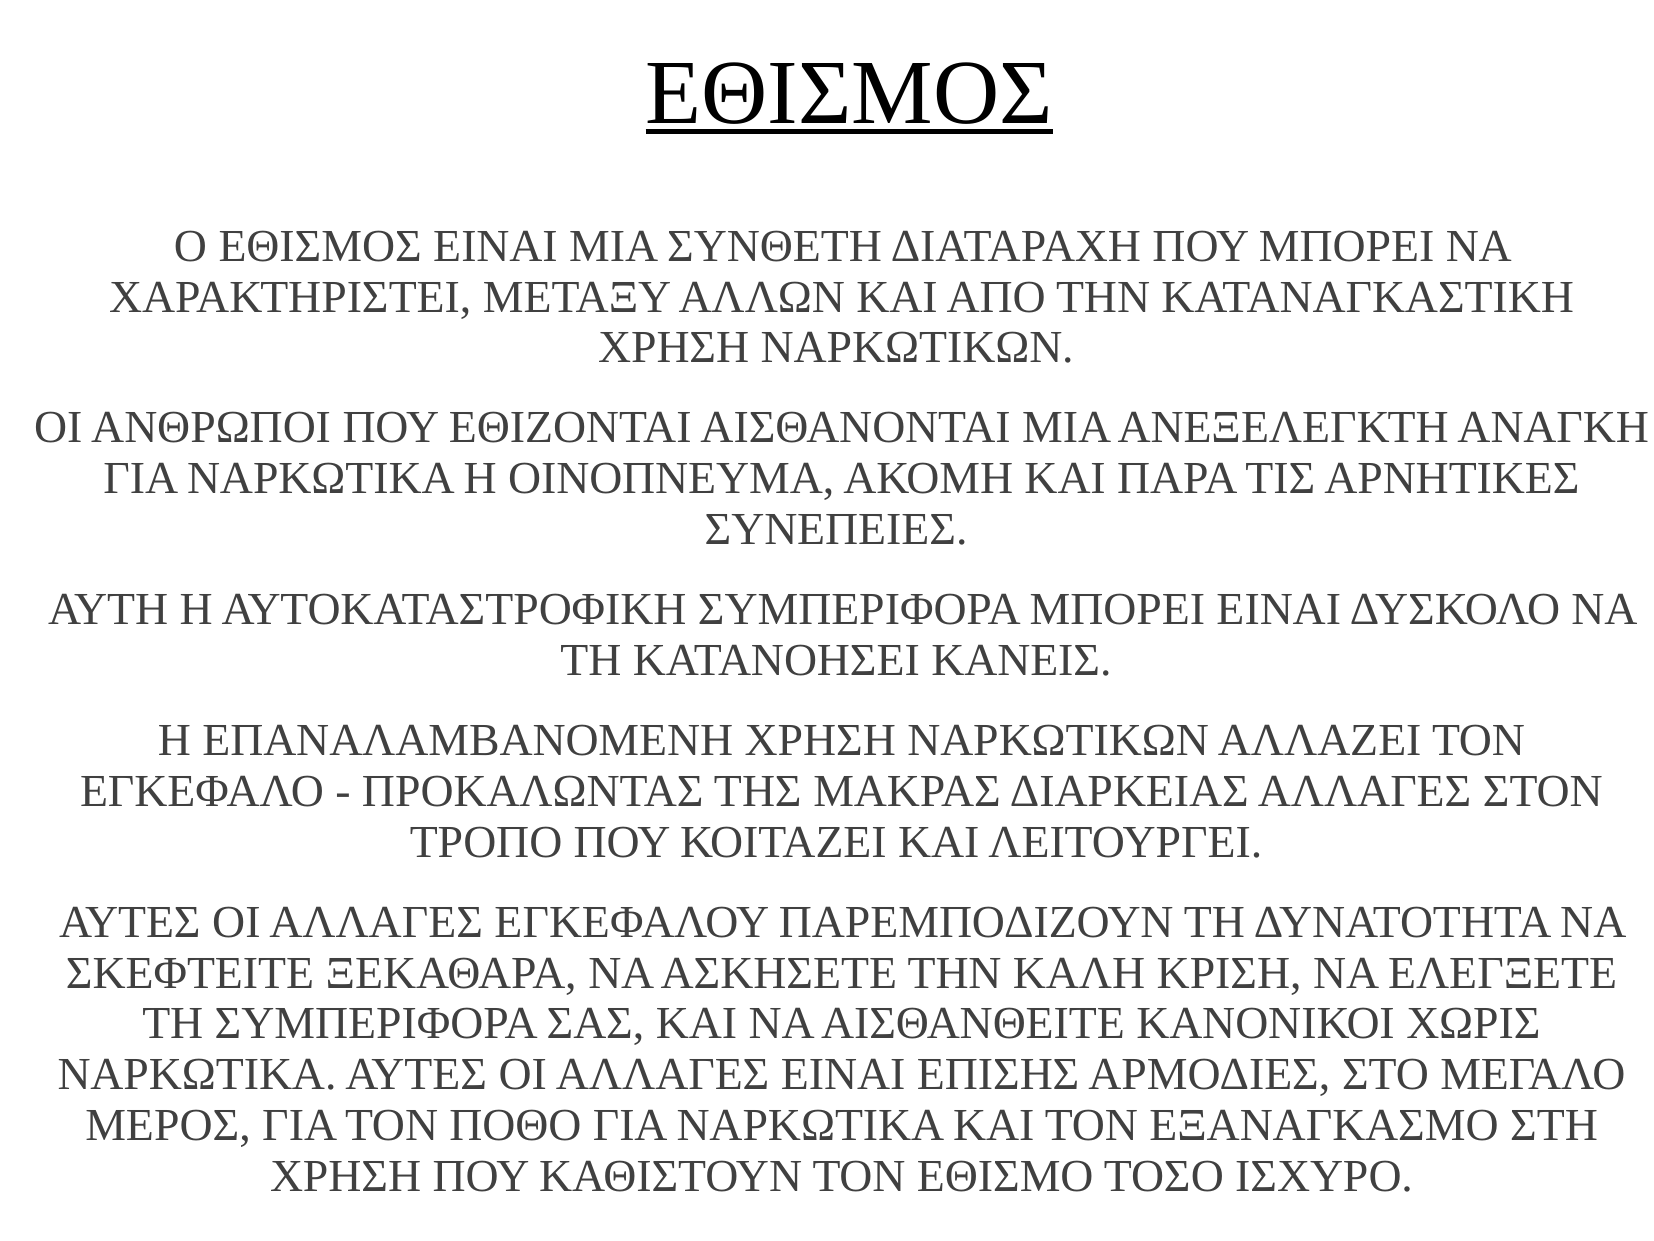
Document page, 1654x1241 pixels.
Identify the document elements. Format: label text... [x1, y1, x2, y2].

list Ο ΕΘΙΣΜΟΣ ΕΙΝΑΙ ΜΙΑ ΣΥΝΘΕΤΗ ΔΙΑΤΑΡΑΧΗ ΠΟΥ ΜΠΟΡΕΙ ΝΑ ΧΑΡΑΚΤΗΡΙΣΤΕΙ, ΜΕΤΑΞΥ ΑΛΛΩΝ ΚΑΙ ΑΠΟ ΤΗΝ ΚΑΤΑΝΑΓΚΑΣΤΙΚΗ ΧΡΗΣΗ ΝΑΡΚΩΤΙΚΩΝ. ΟΙ ΑΝΘΡΩΠΟΙ ΠΟΥ ΕΘΙΖΟΝΤΑΙ ΑΙΣΘΑΝΟΝΤΑΙ ΜΙΑ ΑΝΕΞΕΛΕΓΚΤΗ ΑΝΑΓΚΗ ΓΙΑ ΝΑΡΚΩΤΙΚΑ Η ΟΙΝΟΠΝΕΥΜΑ, ΑΚΟΜΗ ΚΑΙ ΠΑΡΑ ΤΙΣ ΑΡΝΗΤΙΚΕΣ ΣΥΝΕΠΕΙΕΣ. ΑΥΤΗ Η ΑΥΤΟΚΑΤΑΣΤΡΟΦΙΚΗ ΣΥΜΠΕΡΙΦΟΡΑ ΜΠΟΡΕΙ ΕΙΝΑΙ ΔΥΣΚΟΛΟ ΝΑ ΤΗ ΚΑΤΑΝΟΗΣΕΙ ΚΑΝΕΙΣ. Η ΕΠΑΝΑΛΑΜΒΑΝΟΜΕΝΗ ΧΡΗΣΗ ΝΑΡΚΩΤΙΚΩΝ ΑΛΛΑΖΕΙ ΤΟΝ ΕΓΚΕΦΑΛΟ - ΠΡΟΚΑΛΩΝΤΑΣ ΤΗΣ ΜΑΚΡΑΣ ΔΙΑΡΚΕΙΑΣ ΑΛΛΑΓΕΣ ΣΤΟΝ ΤΡΟΠΟ ΠΟΥ ΚΟΙΤΑΖΕΙ ΚΑΙ ΛΕΙΤΟΥΡΓΕΙ. ΑΥΤΕΣ ΟΙ ΑΛΛΑΓΕΣ ΕΓΚΕΦΑΛΟΥ ΠΑΡΕΜΠΟΔΙΖΟΥΝ ΤΗ ΔΥΝΑΤΟΤΗΤΑ ΝΑ ΣΚΕΦΤΕΙΤΕ ΞΕΚΑΘΑΡΑ, ΝΑ ΑΣΚΗΣΕΤΕ ΤΗΝ ΚΑΛΗ ΚΡΙΣΗ, ΝΑ ΕΛΕΓΞΕΤΕ ΤΗ ΣΥΜΠΕΡΙΦΟΡΑ ΣΑΣ, ΚΑΙ ΝΑ ΑΙΣΘΑΝΘΕΙΤΕ ΚΑΝΟΝΙΚΟΙ ΧΩΡΙΣ ΝΑΡΚΩΤΙΚΑ. ΑΥΤΕΣ ΟΙ ΑΛΛΑΓΕΣ ΕΙΝΑΙ ΕΠΙΣΗΣ ΑΡΜΟΔΙΕΣ, ΣΤΟ ΜΕΓΑΛΟ ΜΕΡΟΣ, ΓΙΑ ΤΟΝ ΠΟΘΟ ΓΙΑ ΝΑΡΚΩΤΙΚΑ ΚΑΙ ΤΟΝ ΕΞΑΝΑΓΚΑΣΜΟ ΣΤΗ ΧΡΗΣΗ ΠΟΥ ΚΑΘΙΣΤΟΥΝ ΤΟΝ ΕΘΙΣΜΟ ΤΟΣΟ ΙΣΧΥΡΟ. [30, 183, 1654, 1228]
title ΕΘΙΣΜΟΣ [105, 29, 1594, 157]
